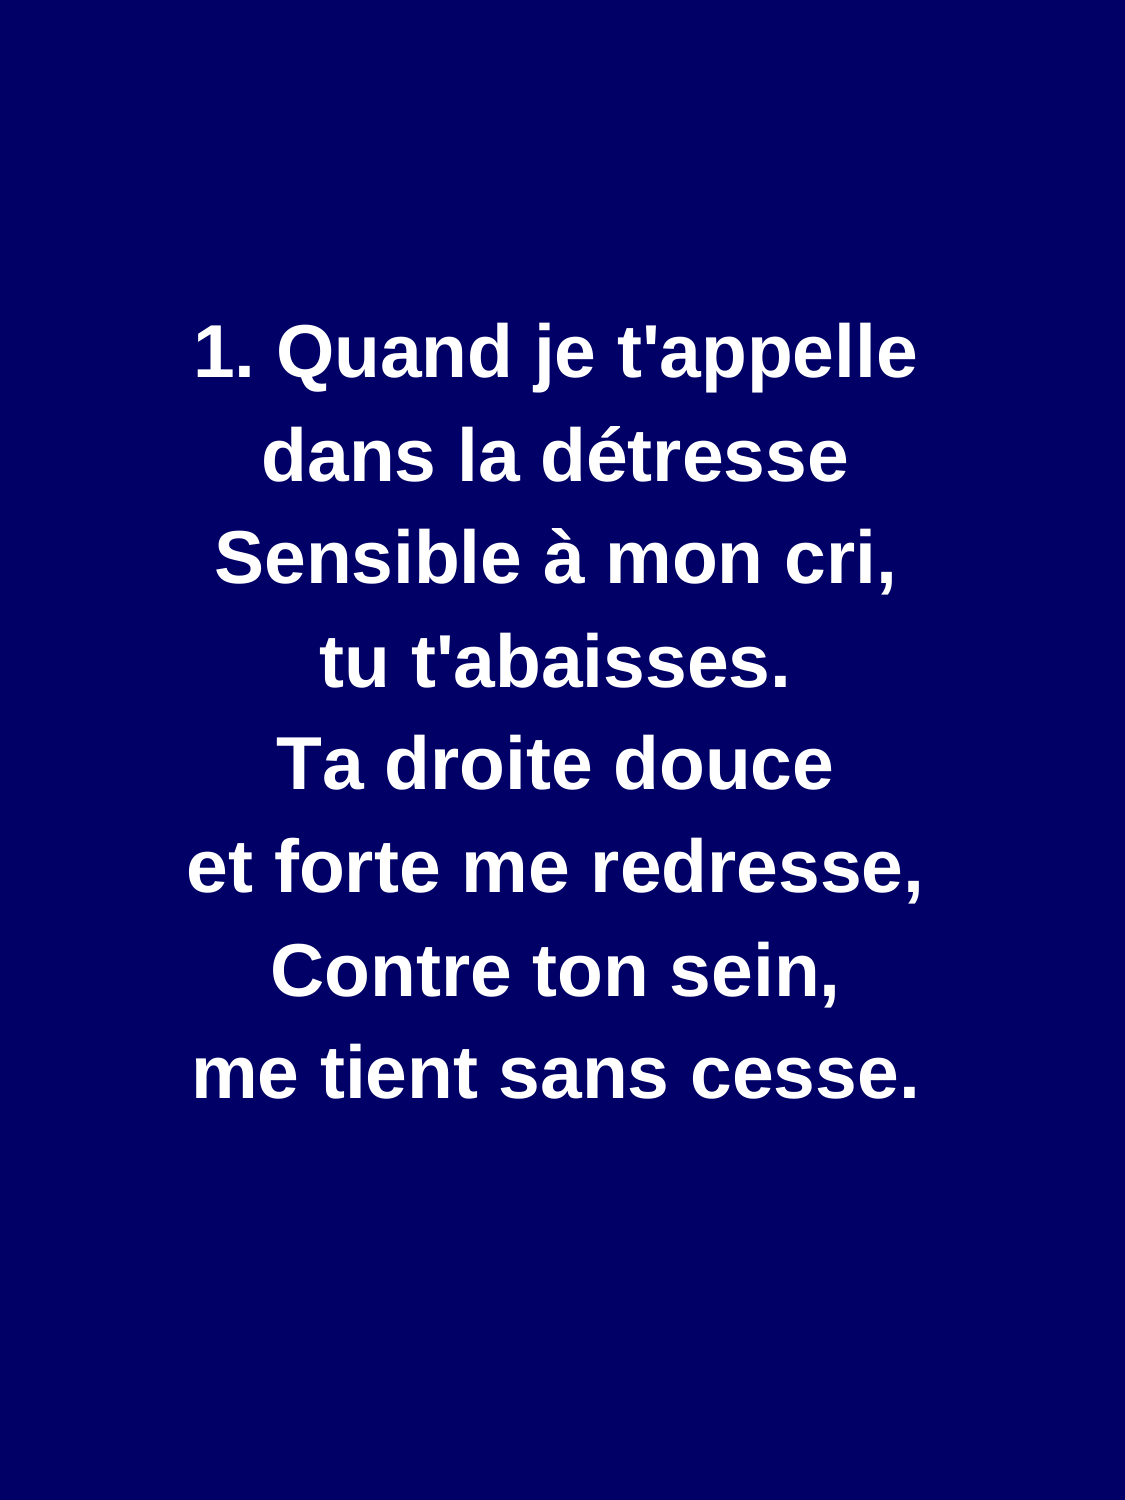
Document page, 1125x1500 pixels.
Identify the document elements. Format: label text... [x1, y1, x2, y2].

text_box 1. Quand je t'appelle dans la détresse Sensible à mon cri, tu t'abaisses. Ta droite douce et forte me redresse, Contre ton sein, me tient sans cesse. [0, 295, 1125, 1500]
